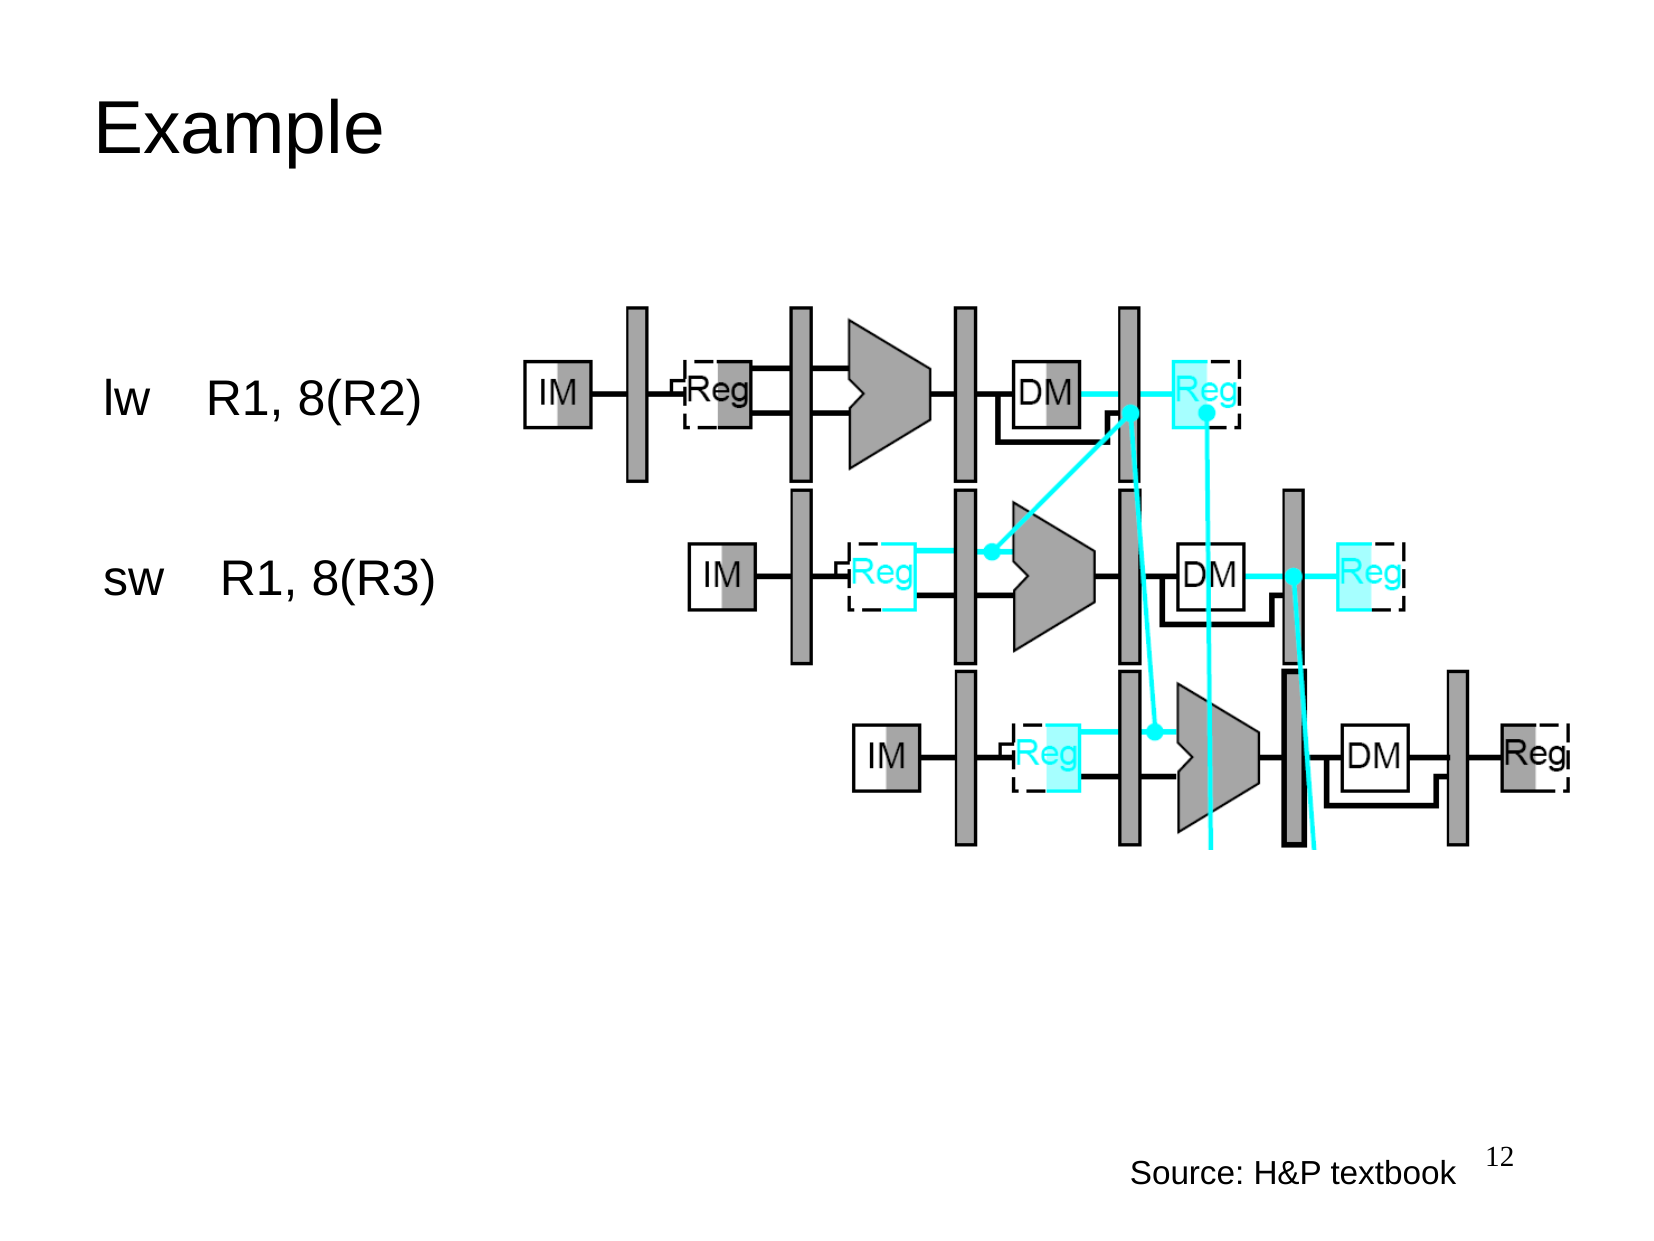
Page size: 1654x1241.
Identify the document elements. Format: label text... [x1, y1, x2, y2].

text_box Example [78, 71, 401, 177]
picture [482, 275, 1589, 850]
text_box lw R1, 8(R2) sw R1, 8(R3) [74, 358, 452, 614]
text_box <number> [1184, 1129, 1530, 1213]
text_box Source: H&P textbook [1103, 1143, 1472, 1199]
